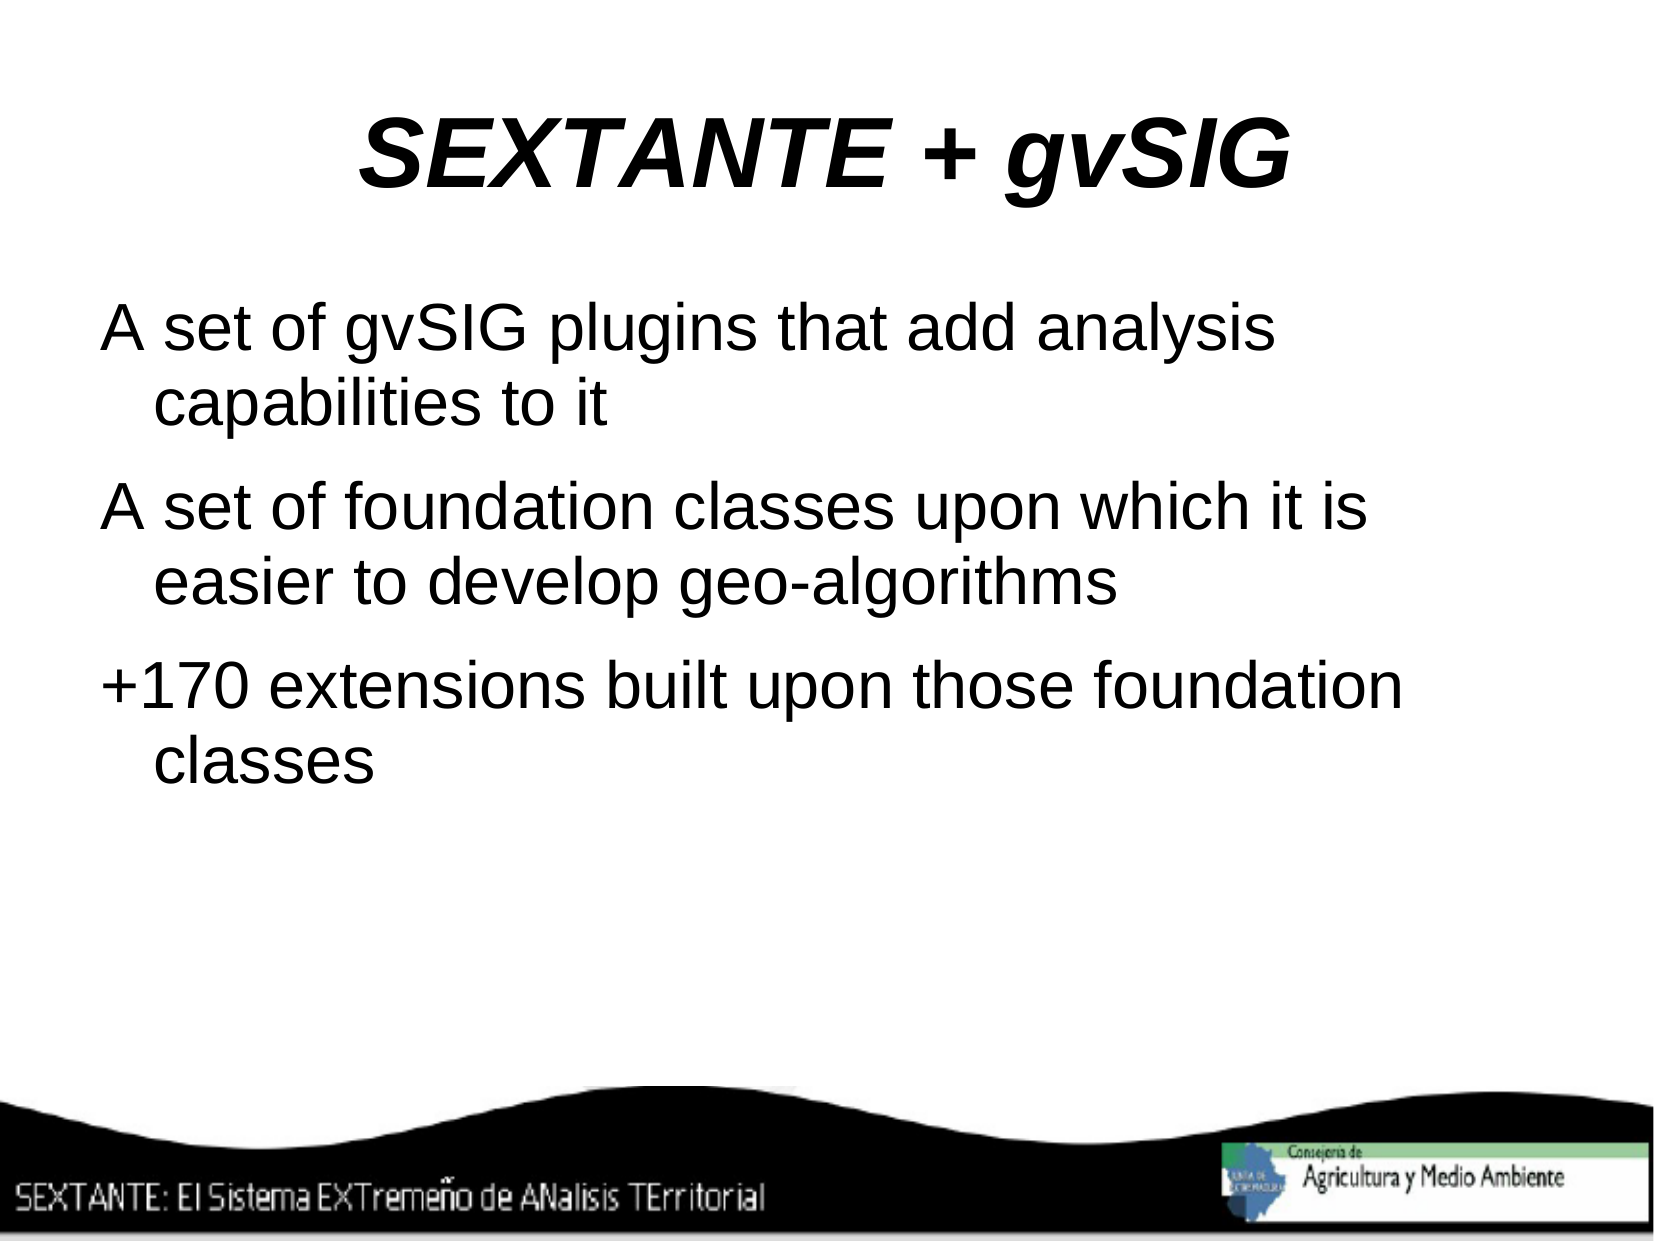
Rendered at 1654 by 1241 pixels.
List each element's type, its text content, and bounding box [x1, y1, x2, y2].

picture [0, 1086, 1654, 1241]
list A set of gvSIG plugins that add analysis capabilities to it A set of foundation classes upon which it is easier to develop geo-algorithms +170 extensions built upon those foundation classes [82, 290, 1571, 1094]
title SEXTANTE + gvSIG [82, 49, 1571, 257]
